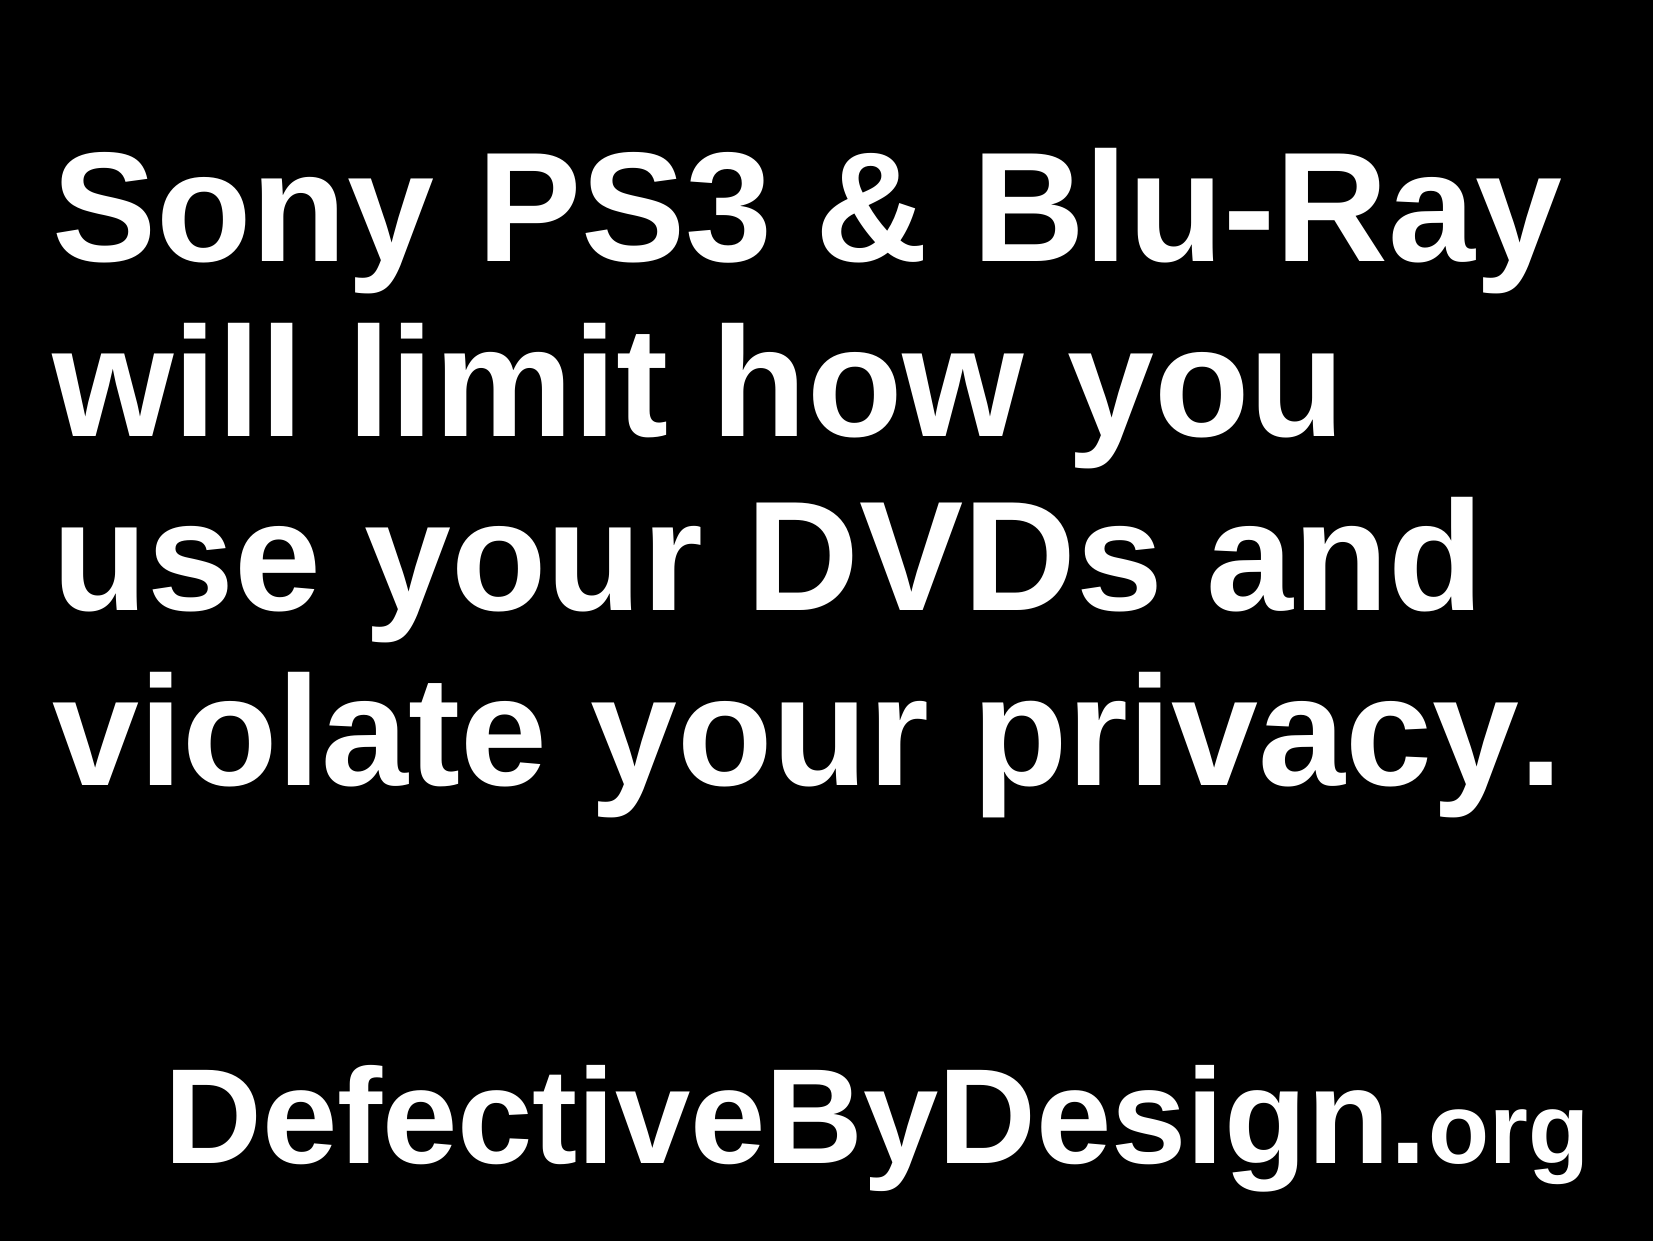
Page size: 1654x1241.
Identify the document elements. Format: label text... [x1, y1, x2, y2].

text_box DefectiveByDesign.org [150, 1033, 1605, 1201]
text_box Sony PS3 & Blu-Ray will limit how you use your DVDs and violate your privacy. [37, 112, 1613, 828]
